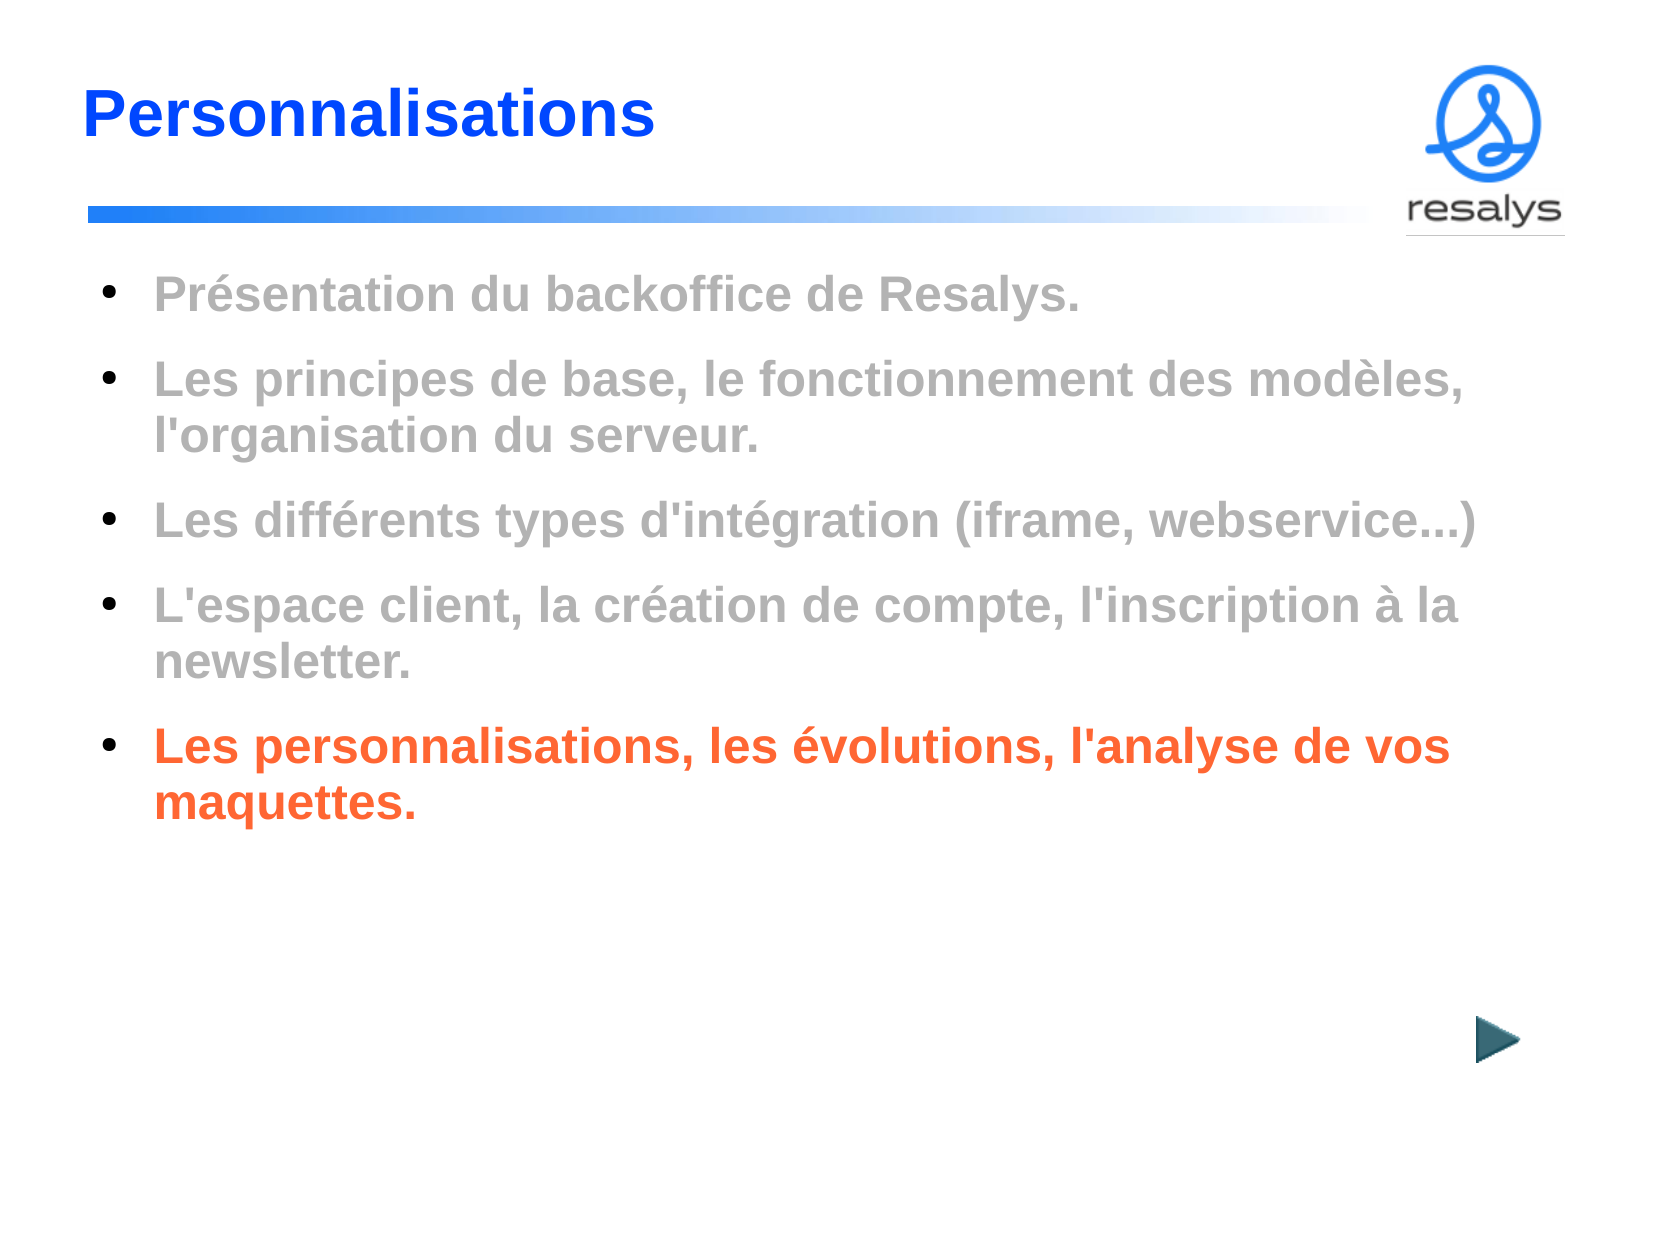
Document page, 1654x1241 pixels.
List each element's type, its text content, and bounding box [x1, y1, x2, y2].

picture [1476, 1016, 1524, 1064]
list Présentation du backoffice de Resalys. Les principes de base, le fonctionnement des modèles, l'organisation du serveur. Les différents types d'intégration (iframe, webservice...) L'espace client, la création de compte, l'inscription à la newsletter. Les personnalisations, les évolutions, l'analyse de vos maquettes. [82, 265, 1571, 1109]
title Personnalisations [82, 49, 1359, 178]
picture [88, 58, 1565, 237]
